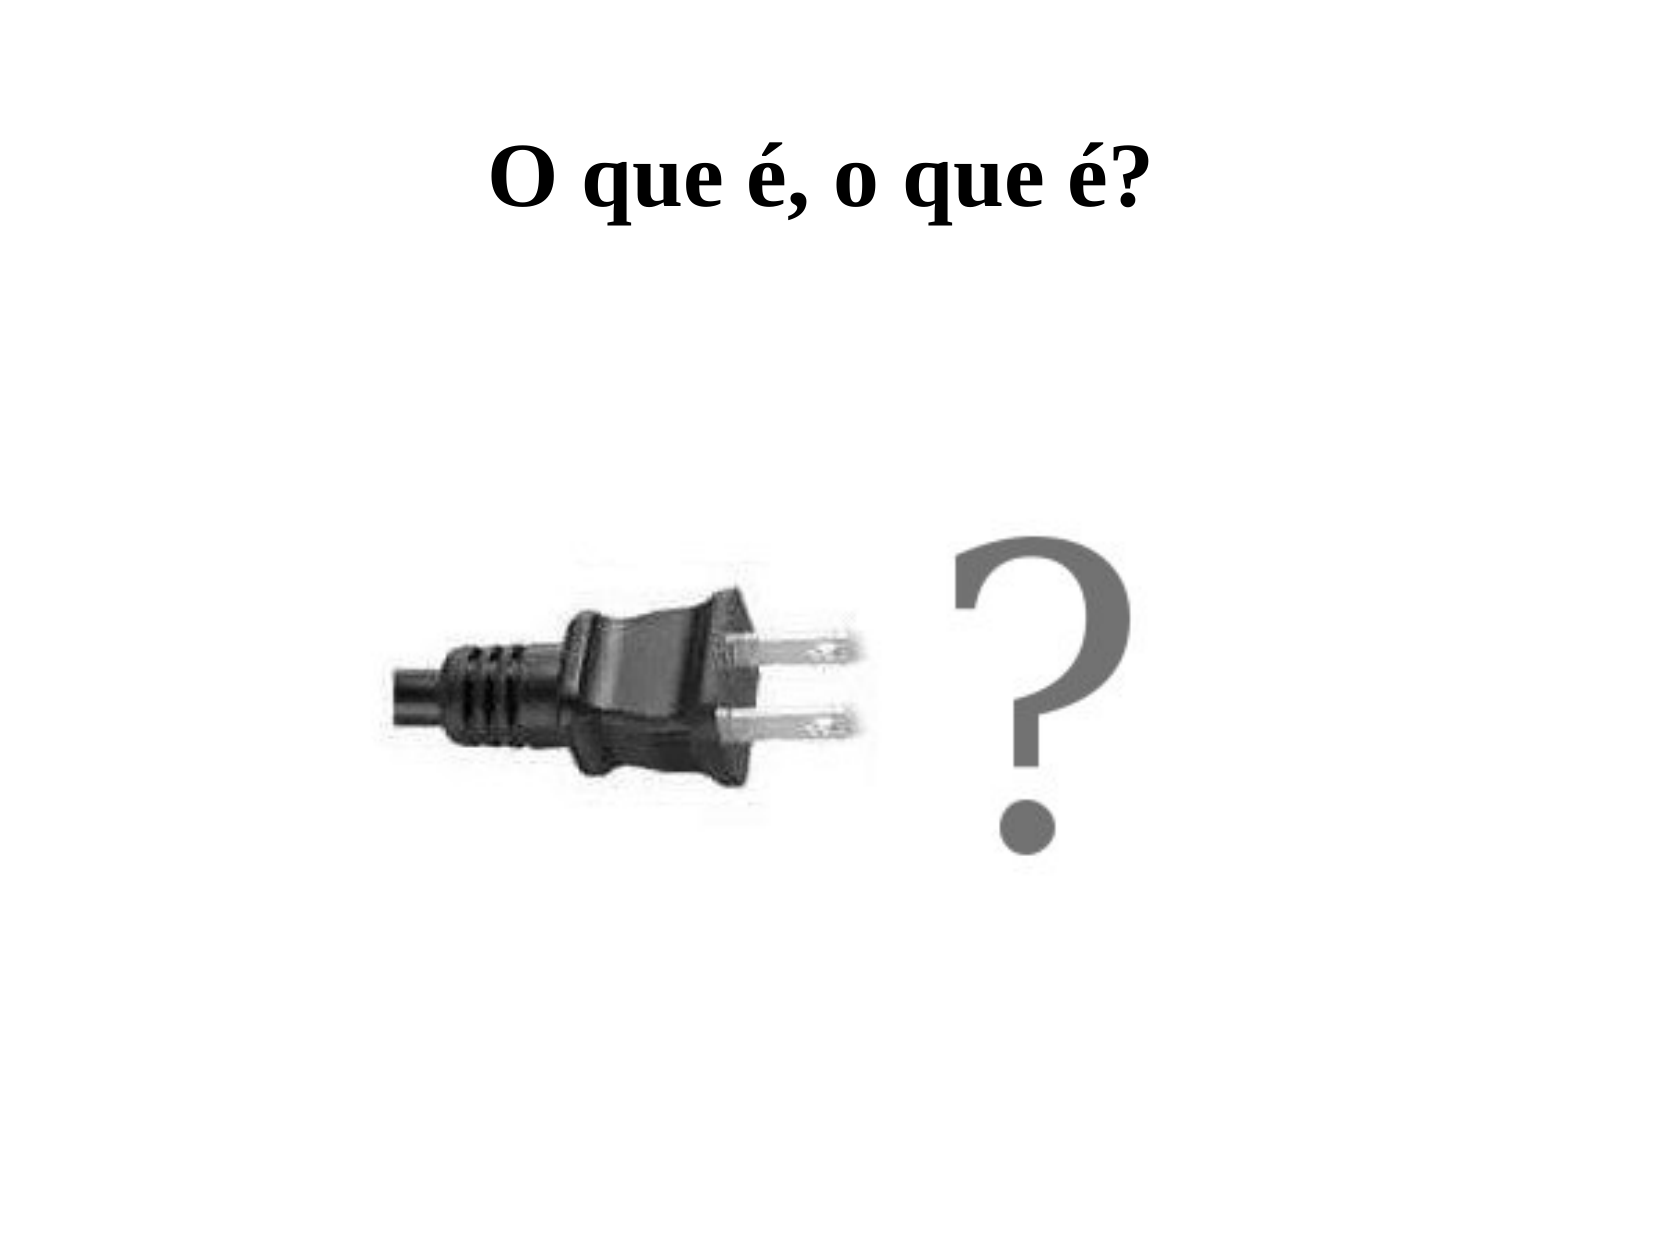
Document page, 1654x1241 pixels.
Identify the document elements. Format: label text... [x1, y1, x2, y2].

title O que é, o que é? [100, 81, 1543, 269]
picture [350, 432, 1261, 928]
